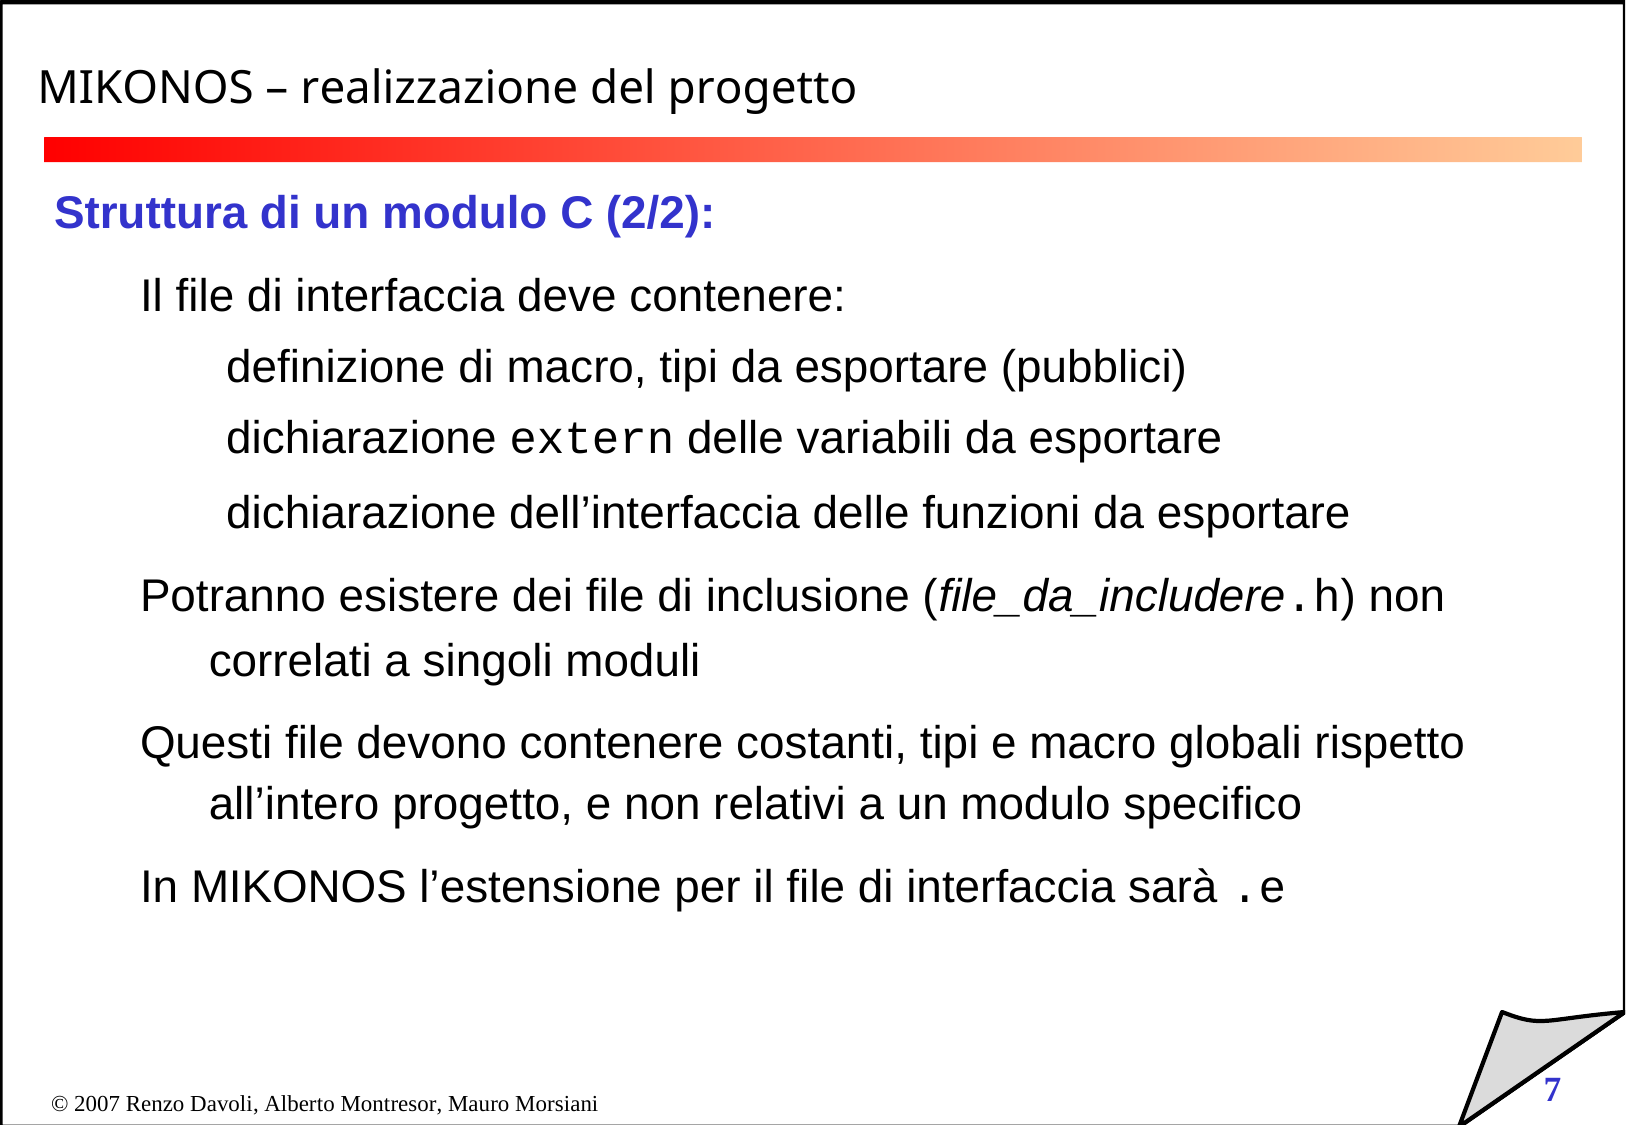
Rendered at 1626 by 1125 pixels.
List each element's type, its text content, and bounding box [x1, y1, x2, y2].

title MIKONOS – realizzazione del progetto [37, 44, 1588, 131]
list Struttura di un modulo C (2/2): Il file di interfaccia deve contenere: definizione di macro, tipi da esportare (pubblici) dichiarazione extern delle variabili da esportare dichiarazione dell’interfaccia delle funzioni da esportare Potranno esistere dei file di inclusione (file_da_includere.h) non correlati a singoli moduli Questi file devono contenere costanti, tipi e macro globali rispetto all’intero progetto, e non relativi a un modulo specifico In MIKONOS l’estensione per il file di interfaccia sarà .e [54, 187, 1571, 1095]
